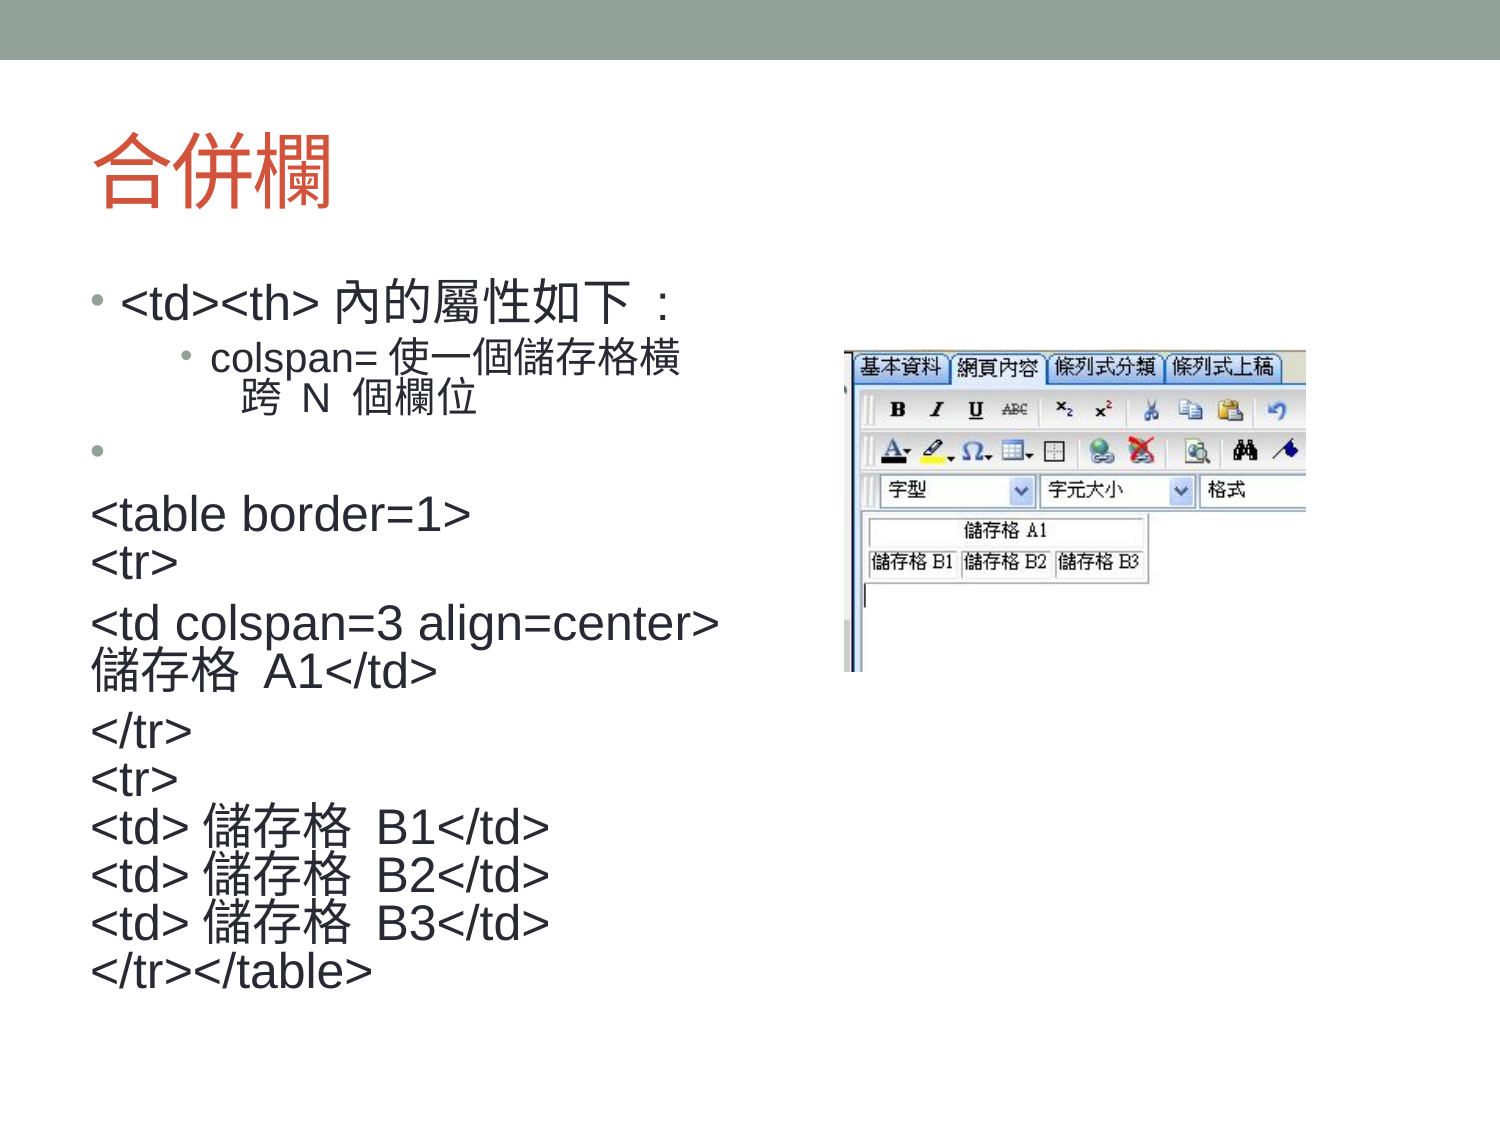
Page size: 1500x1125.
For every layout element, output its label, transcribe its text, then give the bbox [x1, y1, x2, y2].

picture [844, 349, 1306, 672]
title 合併欄 [75, 87, 1426, 251]
list <td><th>內的屬性如下 : colspan=使一個儲存格橫跨 N 個欄位 <table border=1> <tr> <td colspan=3 align=center>儲存格 A1</td> </tr> <tr> <td>儲存格 B1</td> <td>儲存格 B2</td> <td>儲存格 B3</td> </tr></table> [75, 274, 738, 1049]
